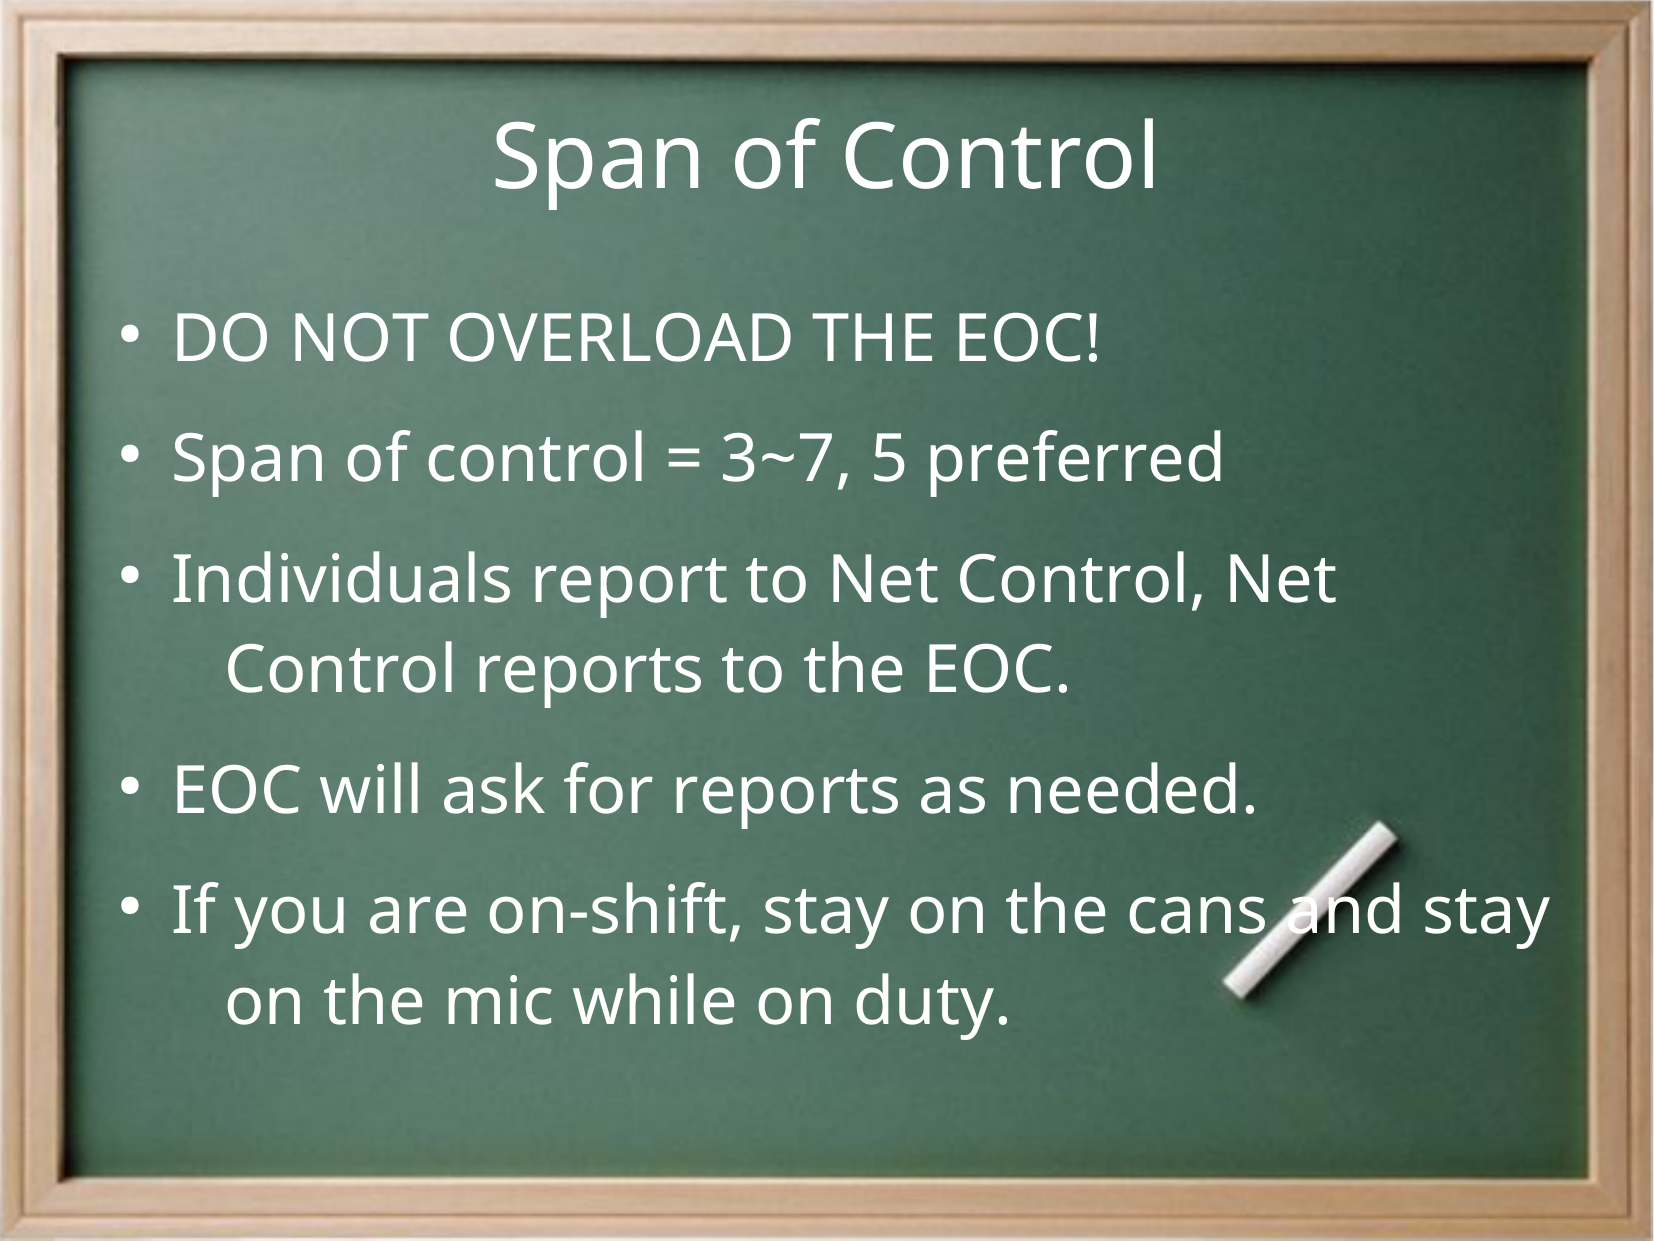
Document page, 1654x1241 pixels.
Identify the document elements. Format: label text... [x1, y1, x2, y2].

picture [0, 0, 1654, 1241]
list DO NOT OVERLOAD THE EOC! Span of control = 3~7, 5 preferred Individuals report to Net Control, Net Control reports to the EOC. EOC will ask for reports as needed. If you are on-shift, stay on the cans and stay on the mic while on duty. [82, 290, 1571, 1109]
title Span of Control [82, 49, 1571, 257]
